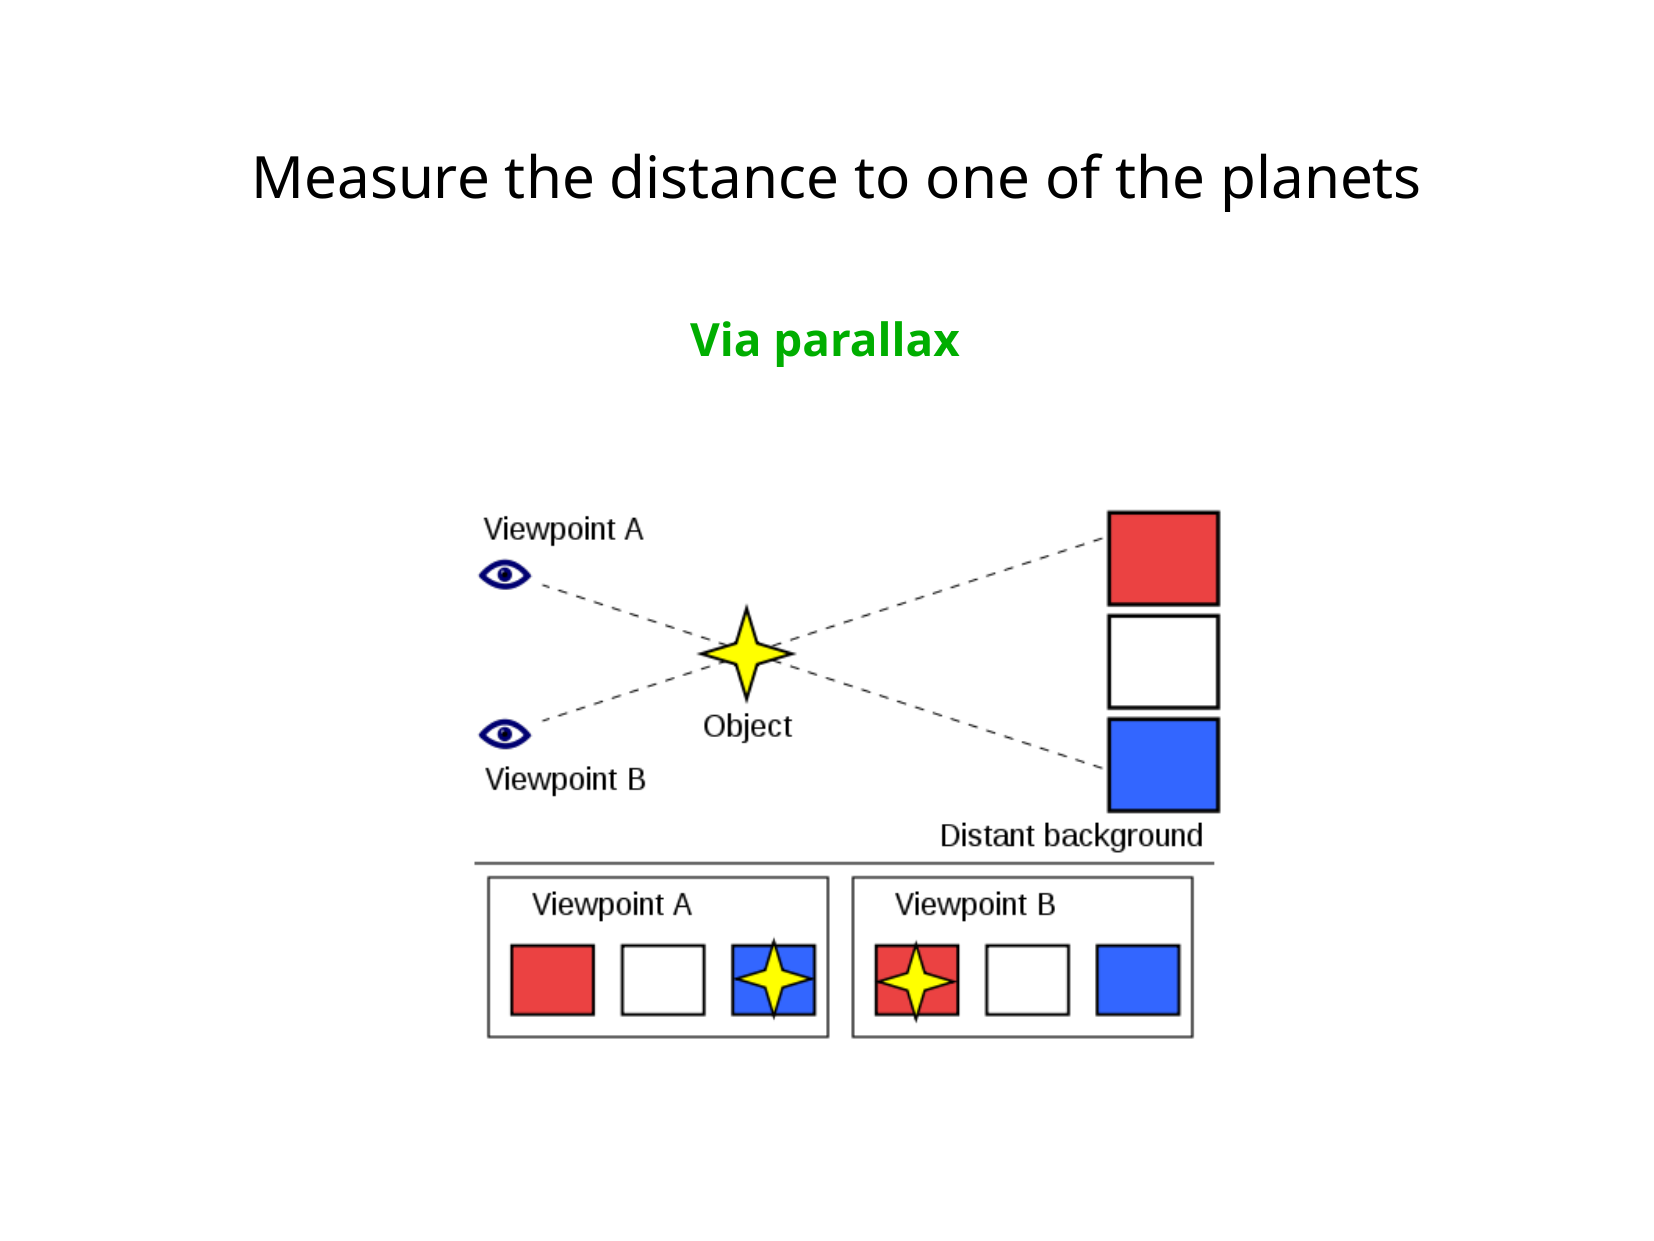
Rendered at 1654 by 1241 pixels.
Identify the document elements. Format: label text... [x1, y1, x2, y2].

title Measure the distance to one of the planets [82, 72, 1571, 279]
picture [456, 493, 1238, 1056]
text_box Via parallax [525, 300, 1126, 379]
